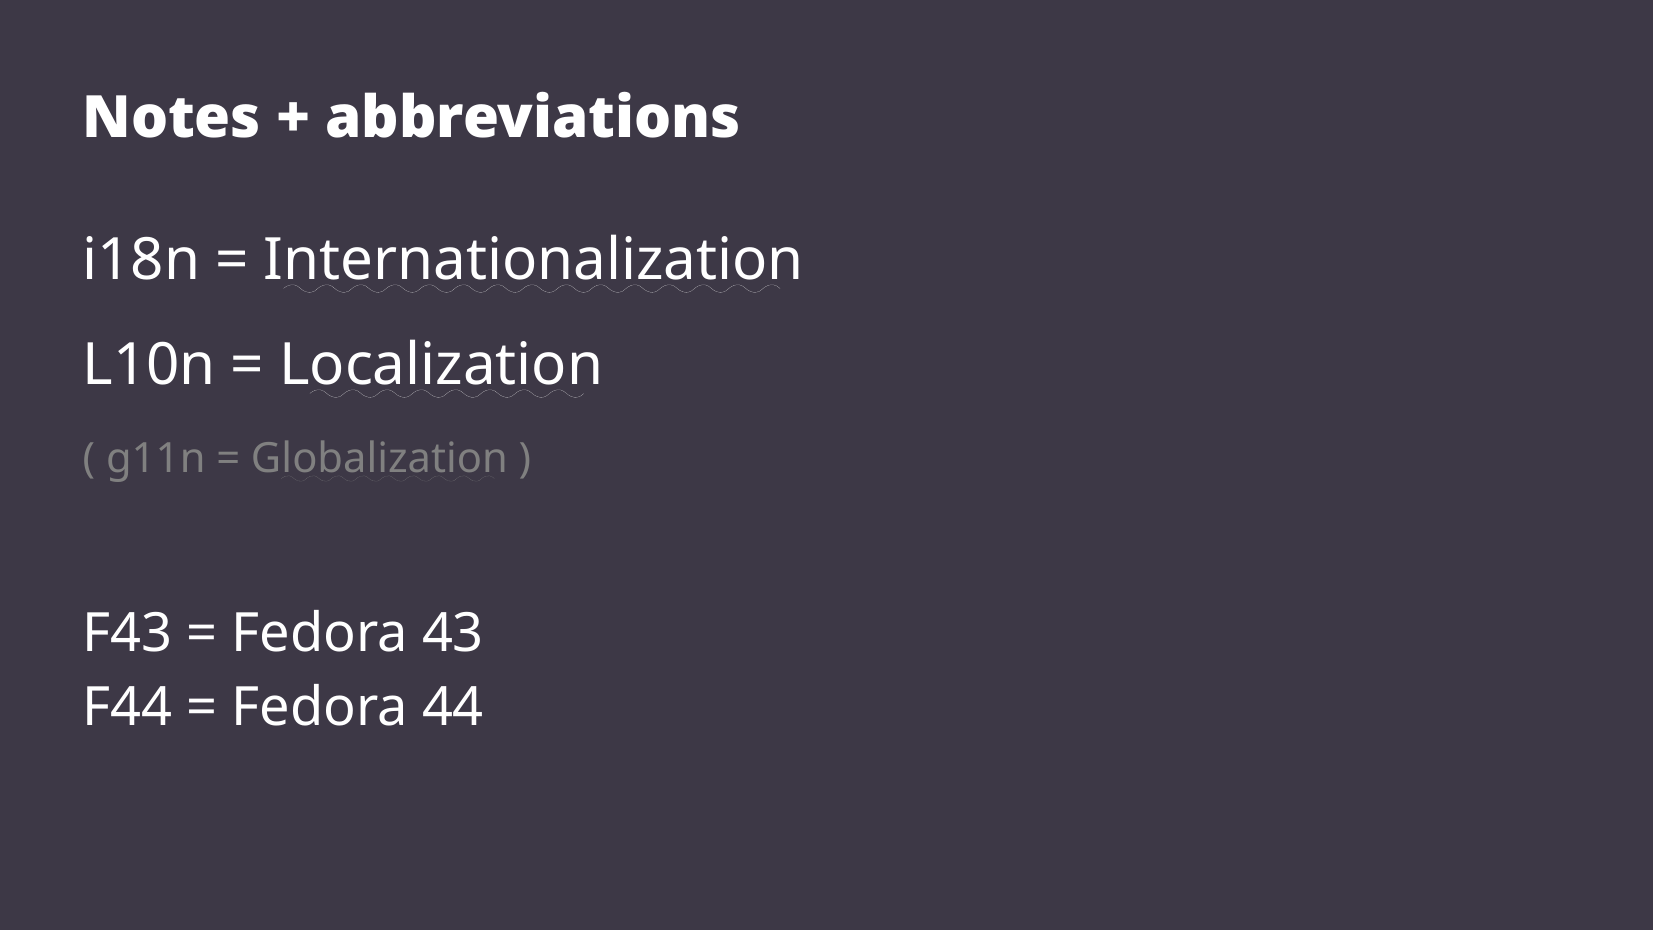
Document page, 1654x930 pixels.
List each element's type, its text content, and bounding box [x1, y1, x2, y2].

title Notes + abbreviations [82, 37, 1571, 193]
list i18n = Internationalization L10n = Localization ( g11n = Globalization ) F43 = Fedora 43 F44 = Fedora 44 [82, 217, 1571, 757]
